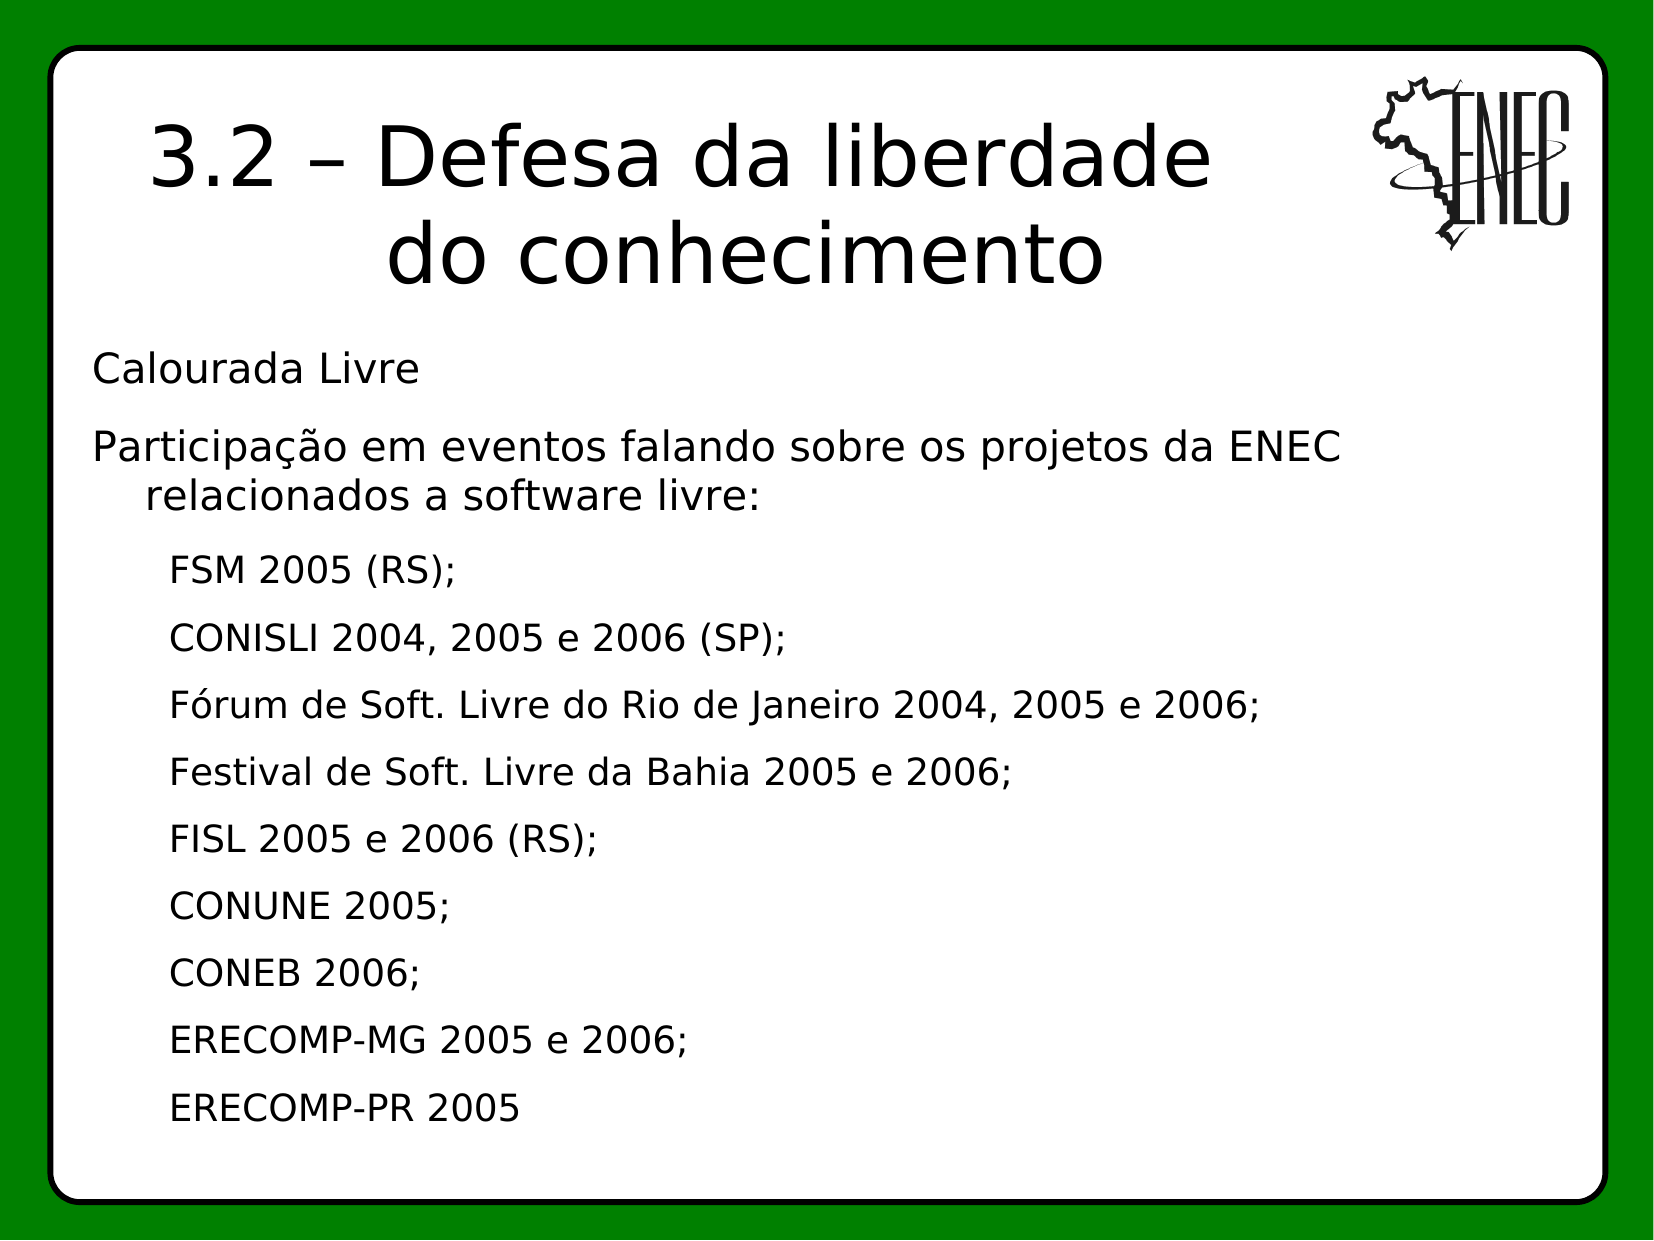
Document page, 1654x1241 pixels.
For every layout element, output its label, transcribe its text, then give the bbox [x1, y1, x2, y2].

title 3.2 – Defesa da liberdade do conhecimento [121, 102, 1534, 311]
list Calourada Livre Participação em eventos falando sobre os projetos da ENEC relacionados a software livre: FSM 2005 (RS); CONISLI 2004, 2005 e 2006 (SP); Fórum de Soft. Livre do Rio de Janeiro 2004, 2005 e 2006; Festival de Soft. Livre da Bahia 2005 e 2006; FISL 2005 e 2006 (RS); CONUNE 2005; CONEB 2006; ERECOMP-MG 2005 e 2006; ERECOMP-PR 2005 [74, 344, 1580, 1131]
picture [1367, 71, 1575, 273]
